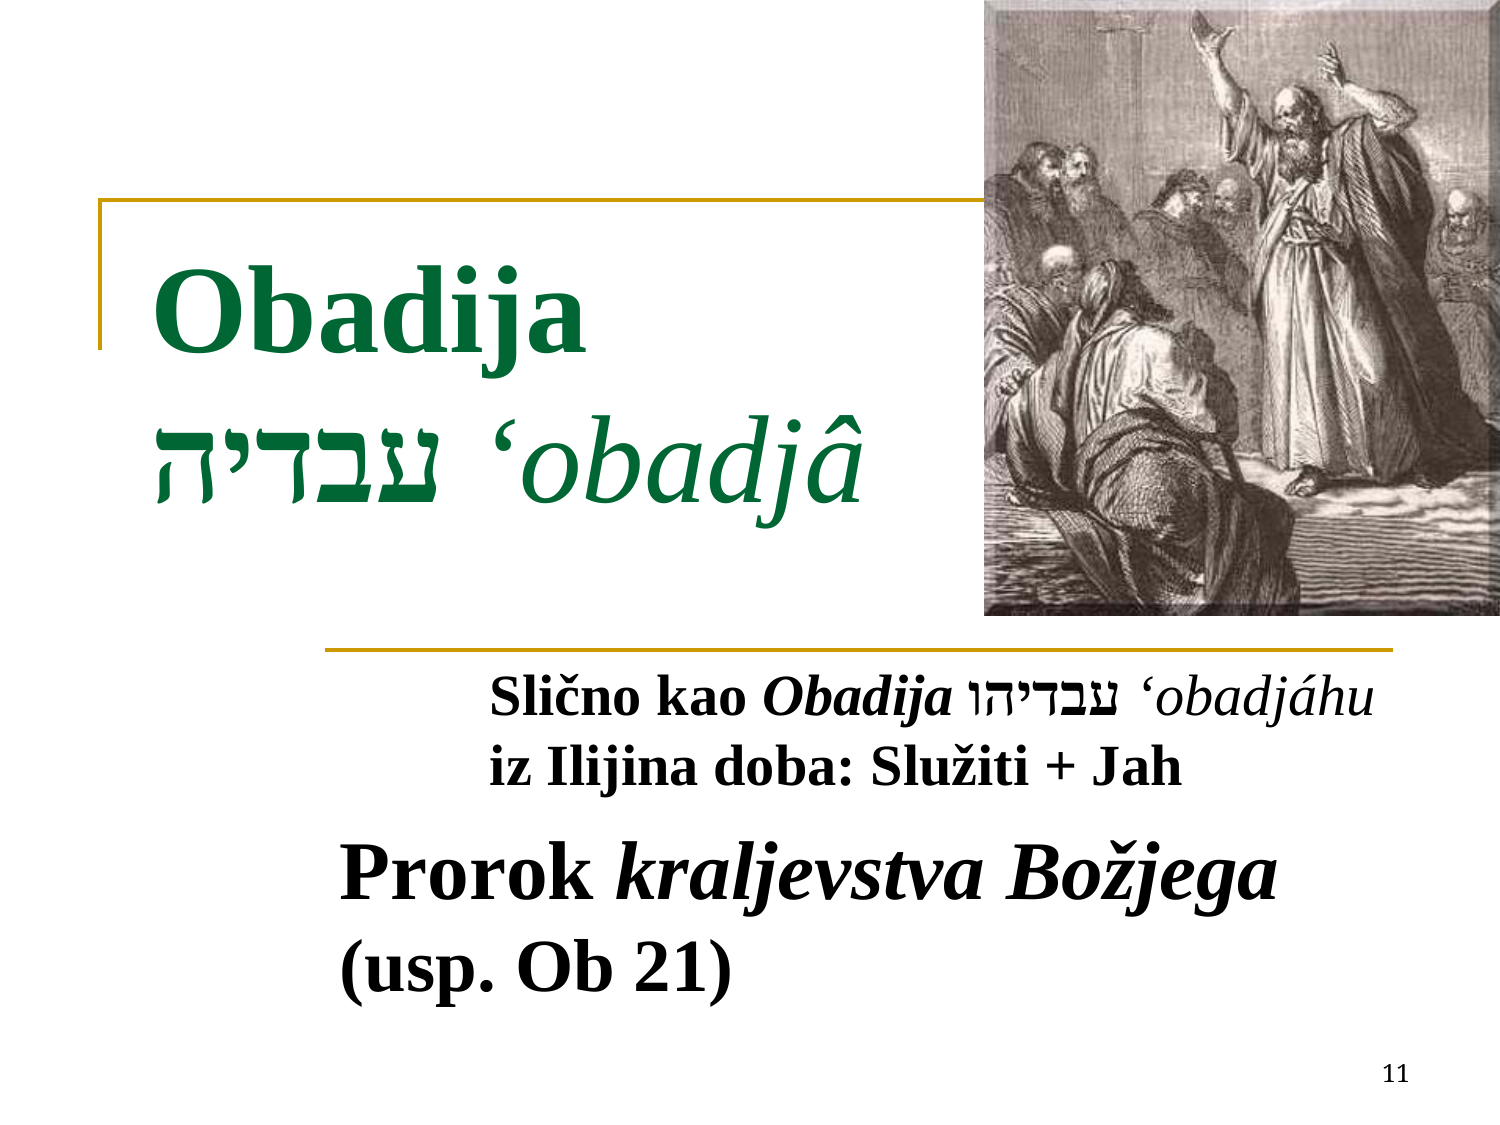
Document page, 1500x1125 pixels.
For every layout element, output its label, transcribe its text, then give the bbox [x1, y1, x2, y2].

picture [984, 0, 1500, 616]
title Obadija עבדיה ‘obadjâ [135, 220, 984, 538]
text_box <number> [1401, 1024, 1426, 1100]
subtitle Slično kao Obadija עבדיהו ‘obadjáhu iz Ilijina doba: Služiti + Jah Prorok kraljevstva Božjega (usp. Ob 21) [324, 650, 1401, 1100]
